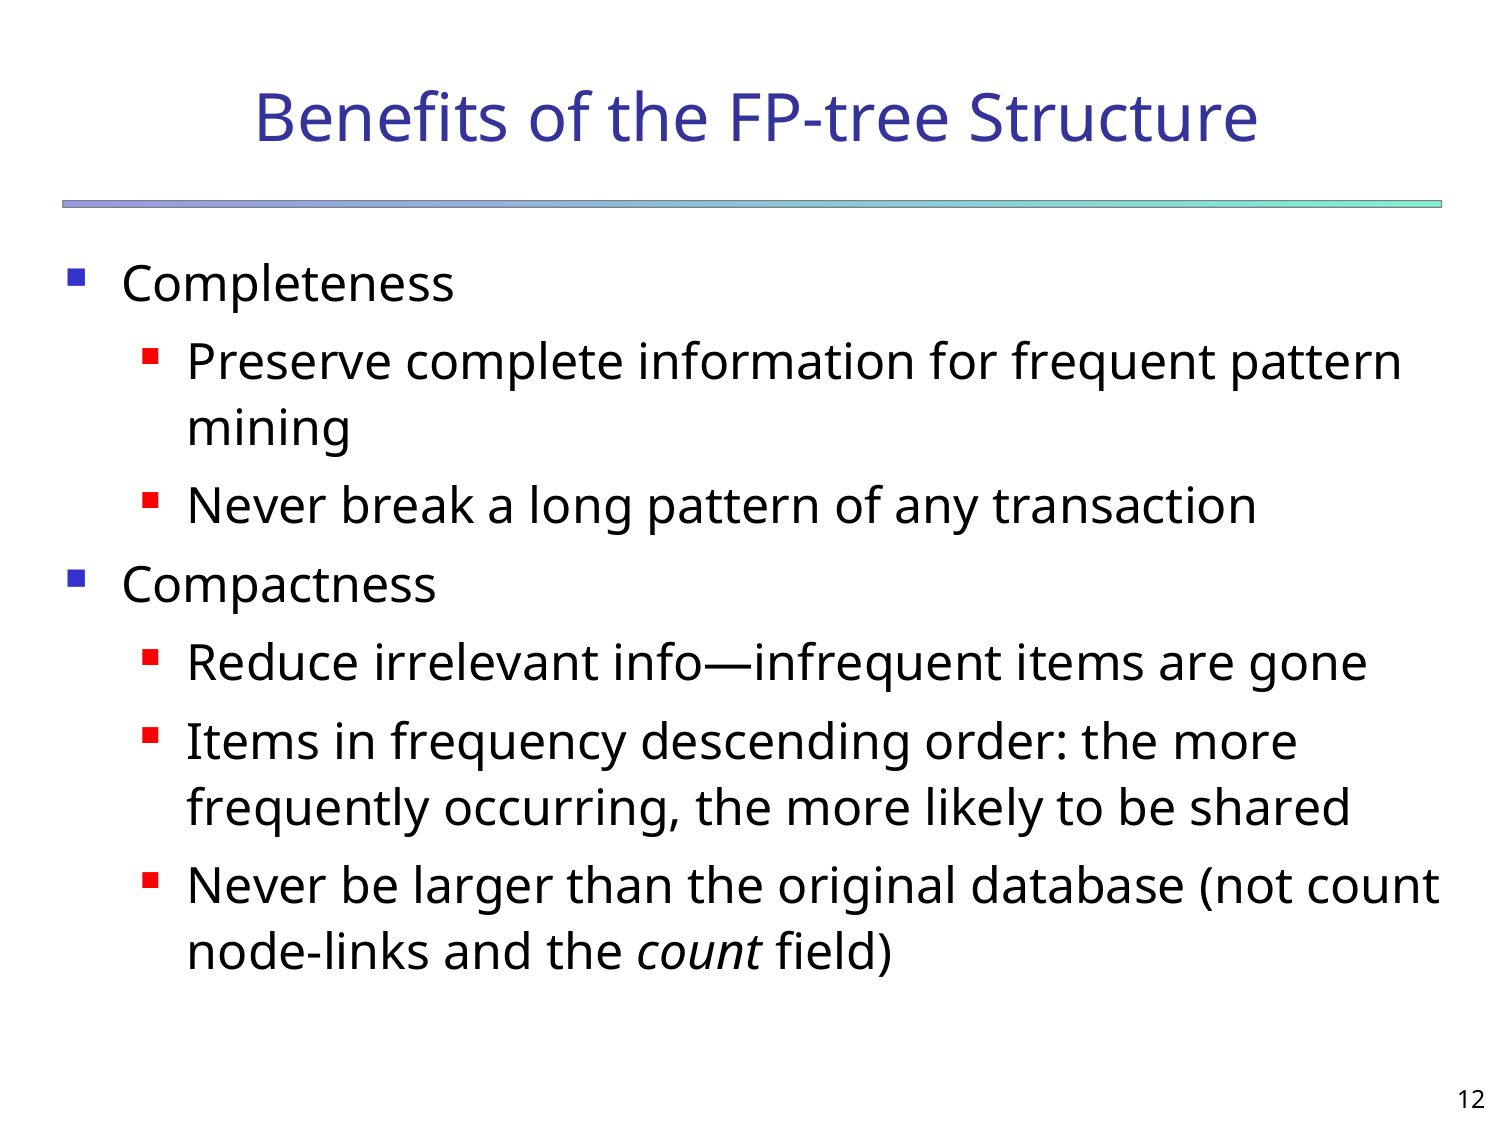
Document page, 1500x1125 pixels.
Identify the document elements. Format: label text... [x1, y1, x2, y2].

list Completeness Preserve complete information for frequent pattern mining Never break a long pattern of any transaction Compactness Reduce irrelevant info—infrequent items are gone Items in frequency descending order: the more frequently occurring, the more likely to be shared Never be larger than the original database (not count node-links and the count field) [50, 237, 1463, 1063]
title Benefits of the FP-tree Structure [102, 67, 1414, 163]
text_box <number> [1187, 1062, 1500, 1125]
